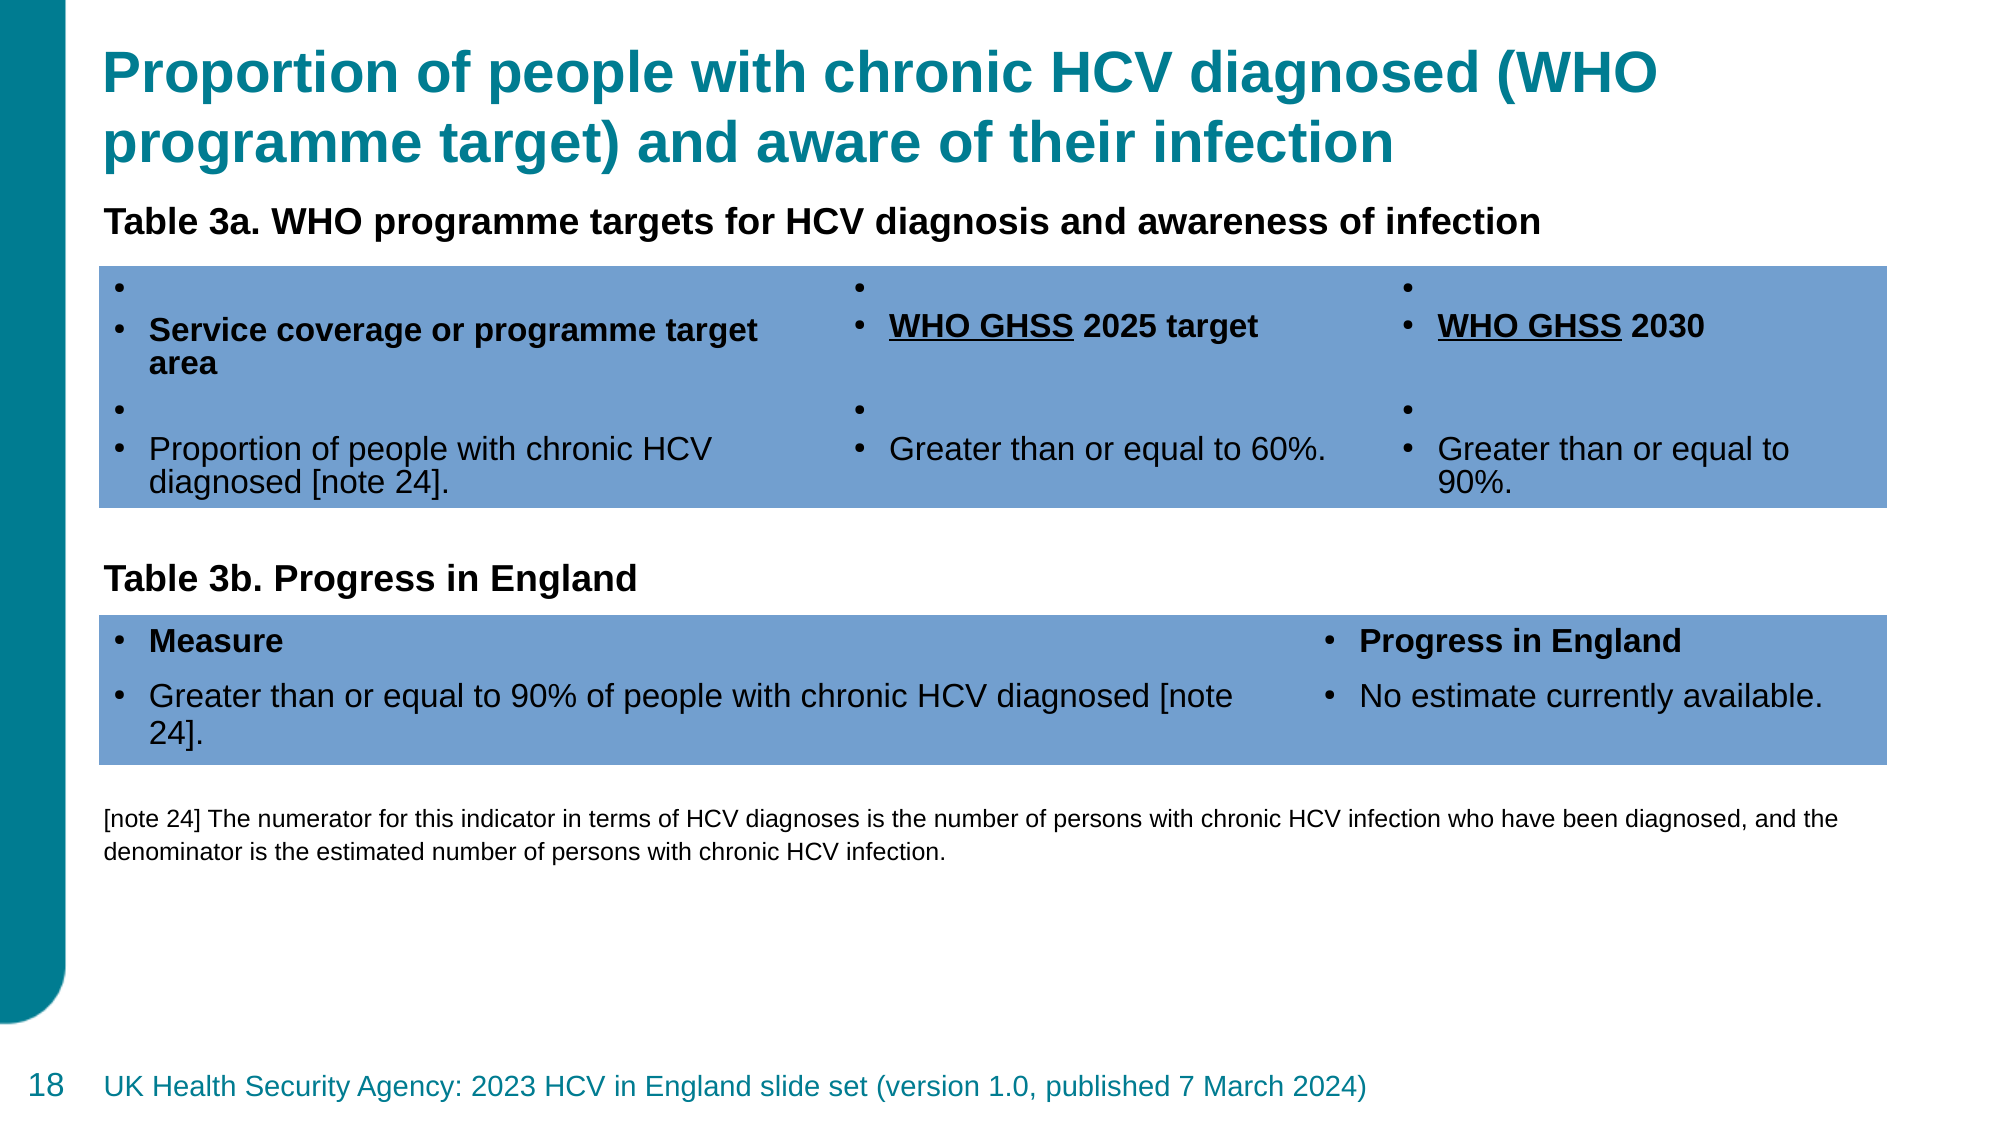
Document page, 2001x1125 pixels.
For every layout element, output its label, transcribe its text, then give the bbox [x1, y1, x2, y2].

text_box [note 24] The numerator for this indicator in terms of HCV diagnoses is the number of persons with chronic HCV infection who have been diagnosed, and the denominator is the estimated number of persons with chronic HCV infection. [88, 791, 1866, 872]
table_header WHO GHSS 2025 target [839, 266, 1387, 389]
table_cell Proportion of people with chronic HCV diagnosed [note 24]. [99, 389, 839, 508]
table_header Service coverage or programme target area [99, 266, 839, 389]
table_header Measure [99, 615, 1309, 670]
table_cell Greater than or equal to 90% of people with chronic HCV diagnosed [note 24]. [99, 670, 1309, 765]
table_cell Greater than or equal to 60%. [839, 389, 1387, 508]
title Proportion of people with chronic HCV diagnosed (WHO programme target) and aware of their infection [87, 26, 1913, 186]
text_box [12, 1056, 88, 1115]
text_box UK Health Security Agency: 2023 HCV in England slide set (version 1.0, published 7 March 2024) [88, 1054, 1731, 1115]
table_cell No estimate currently available. [1309, 670, 1887, 765]
text_box Table 3a. WHO programme targets for HCV diagnosis and awareness of infection [88, 205, 1711, 252]
table_header WHO GHSS 2030 [1387, 266, 1887, 389]
table_cell Greater than or equal to 90%. [1387, 389, 1887, 508]
table_header Progress in England [1309, 615, 1887, 670]
text_box Table 3b. Progress in England [88, 562, 1595, 609]
